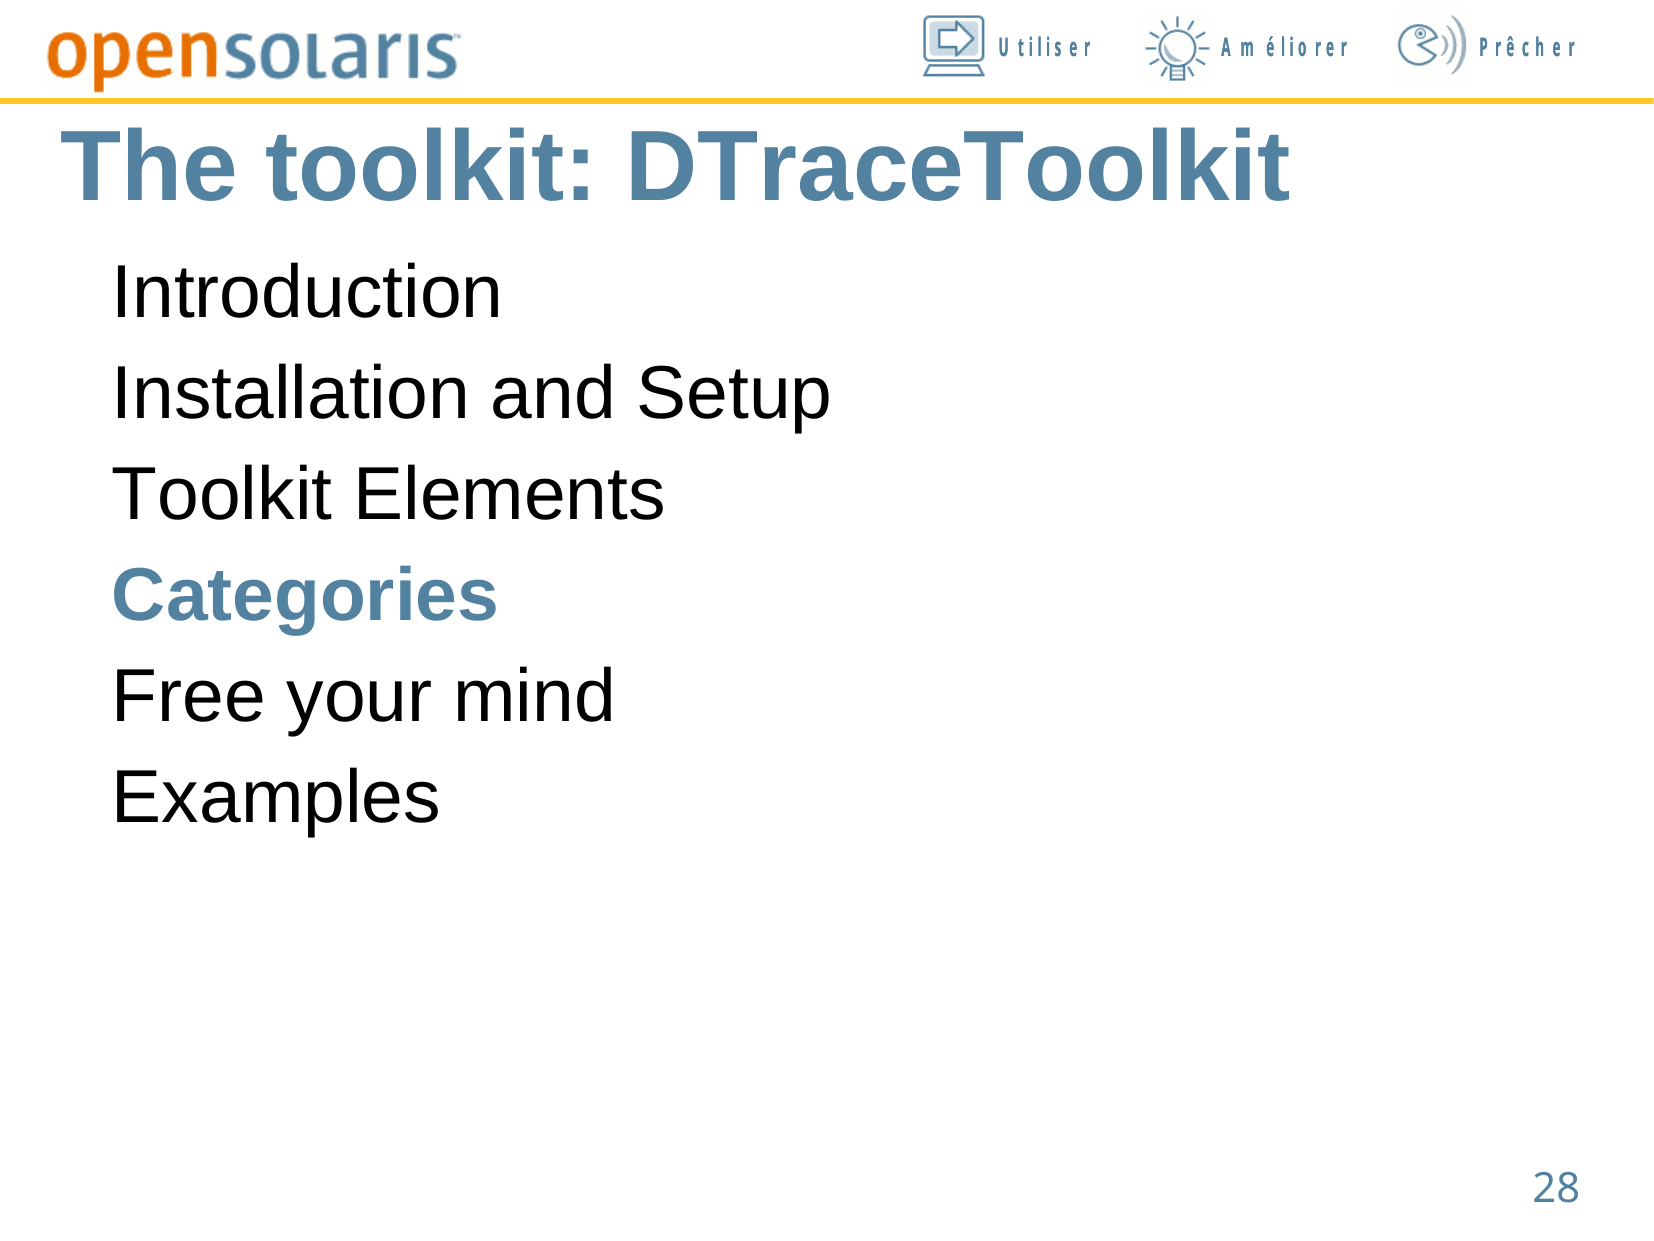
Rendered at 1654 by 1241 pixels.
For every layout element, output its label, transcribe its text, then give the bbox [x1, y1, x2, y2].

picture [46, 31, 462, 94]
title The toolkit: DTraceToolkit [60, 109, 1534, 222]
list Introduction Installation and Setup Toolkit Elements Categories Free your mind Examples [94, 249, 1552, 1163]
